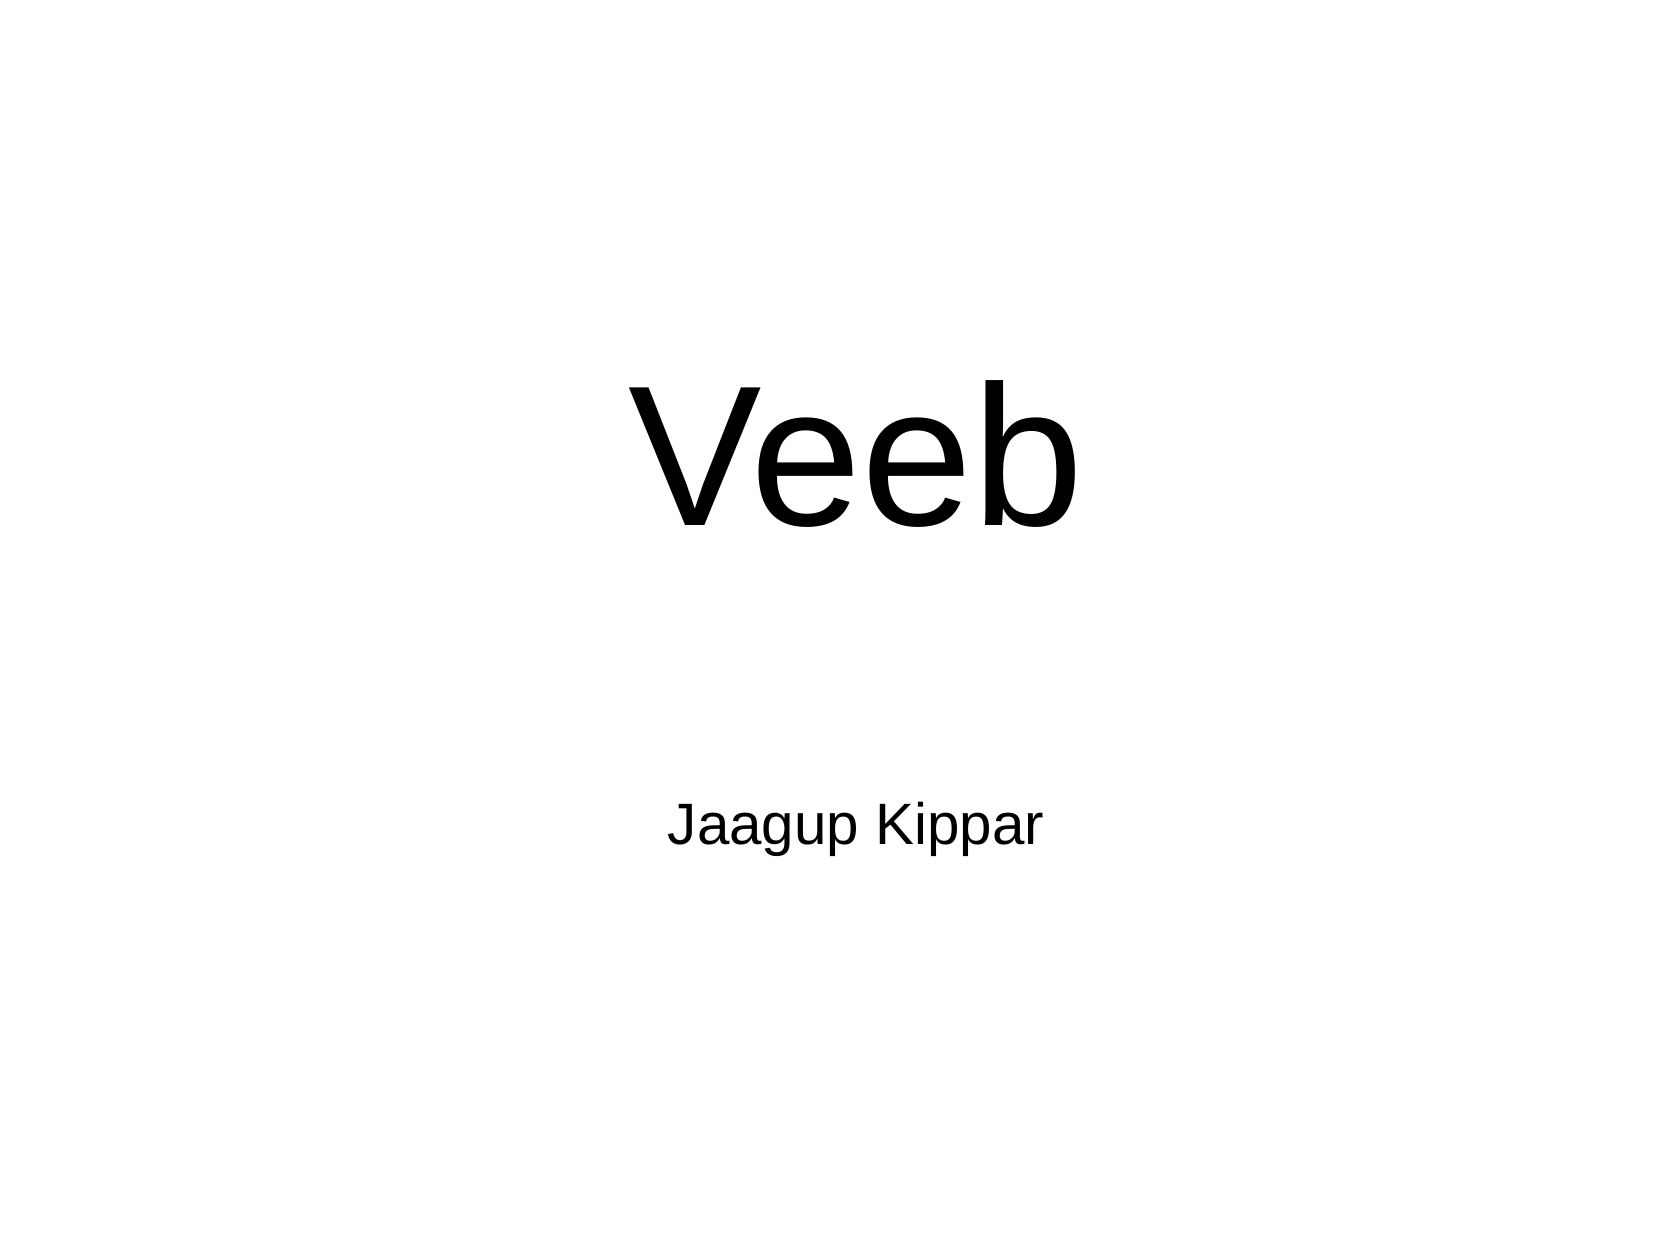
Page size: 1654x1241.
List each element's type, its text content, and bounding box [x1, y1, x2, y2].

text_box Veeb Jaagup Kippar [206, 295, 1506, 864]
